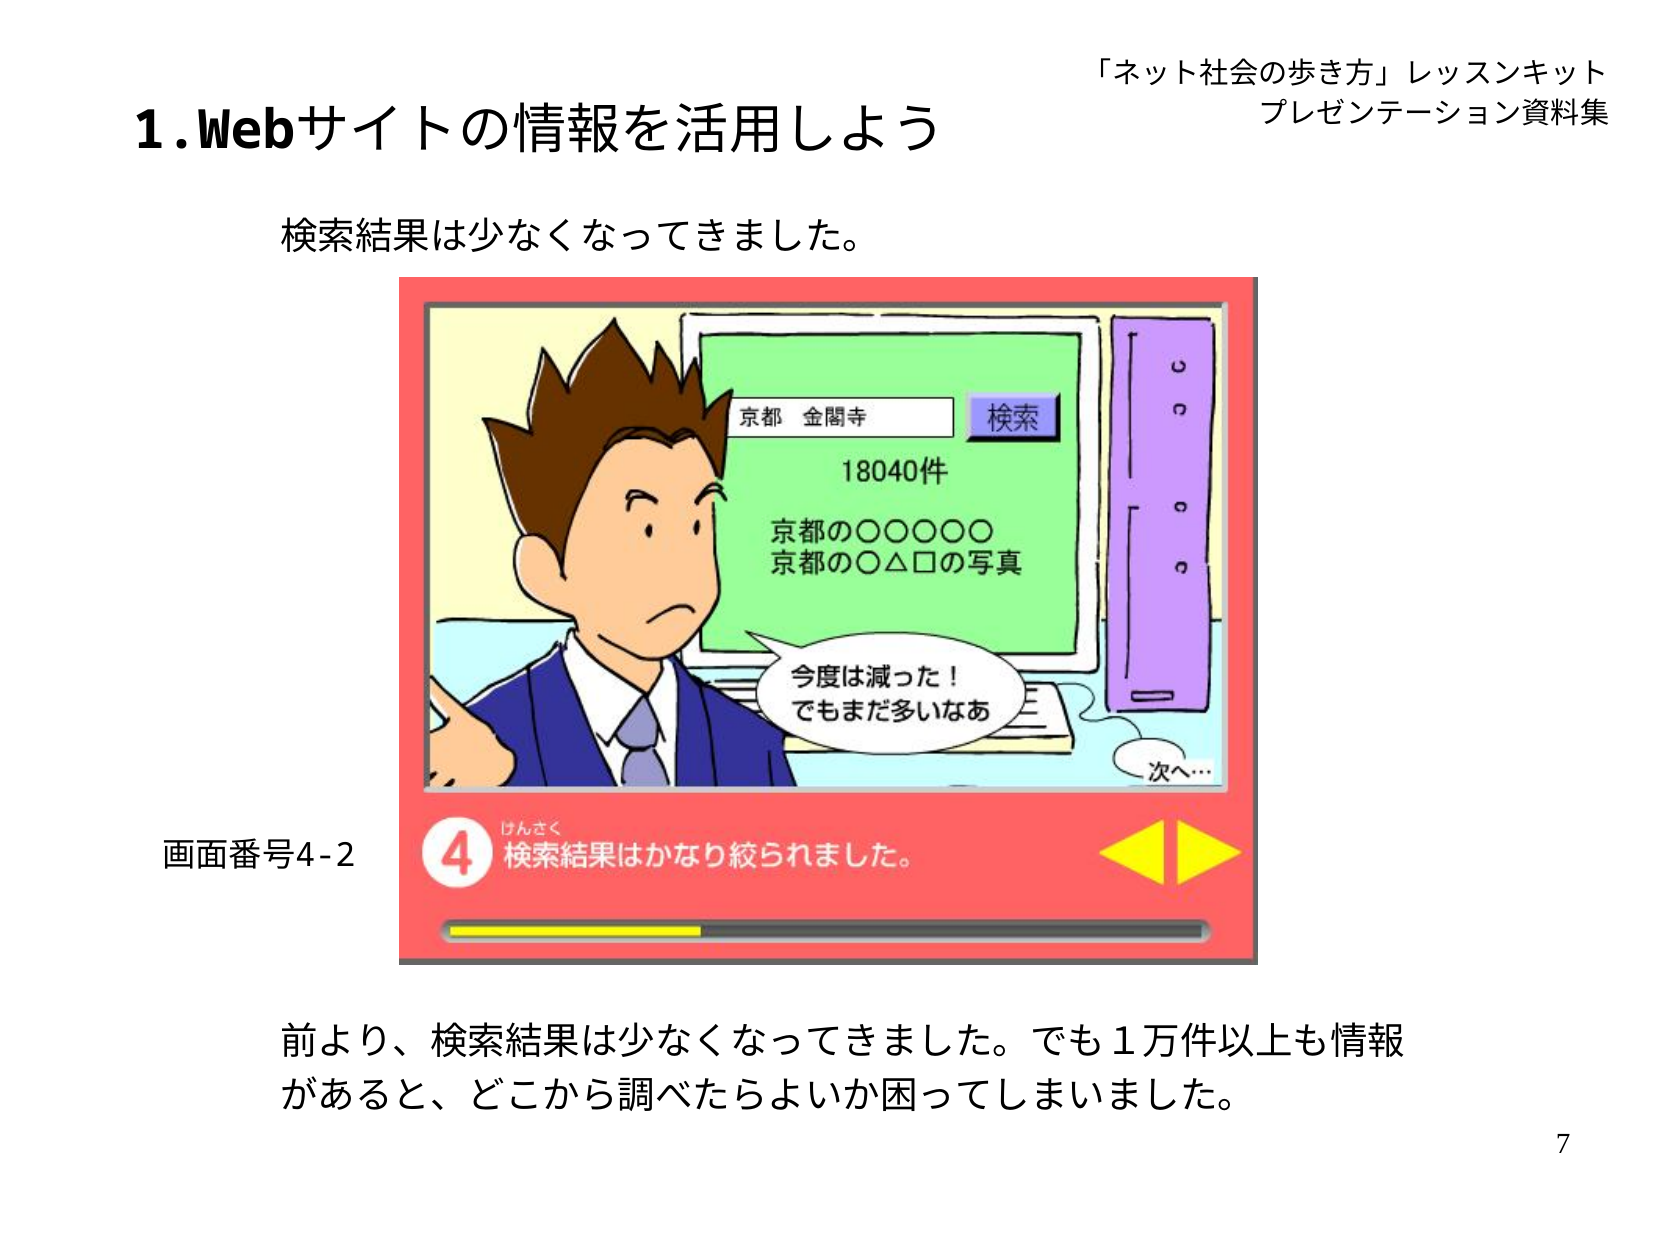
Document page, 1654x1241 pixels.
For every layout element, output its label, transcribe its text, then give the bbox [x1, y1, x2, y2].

text_box 検索結果は少なくなってきました。 [265, 206, 945, 267]
text_box 画面番号4-2 [147, 826, 384, 882]
picture [399, 277, 1258, 965]
text_box 前より、検索結果は少なくなってきました。でも１万件以上も情報があると、どこから調べたらよいか困ってしまいました。 [265, 1003, 1447, 1128]
text_box 1.Webサイトの情報を活用しよう [118, 88, 1093, 169]
text_box 「ネット社会の歩き方」レッスンキット プレゼンテーション資料集 [1062, 44, 1625, 139]
